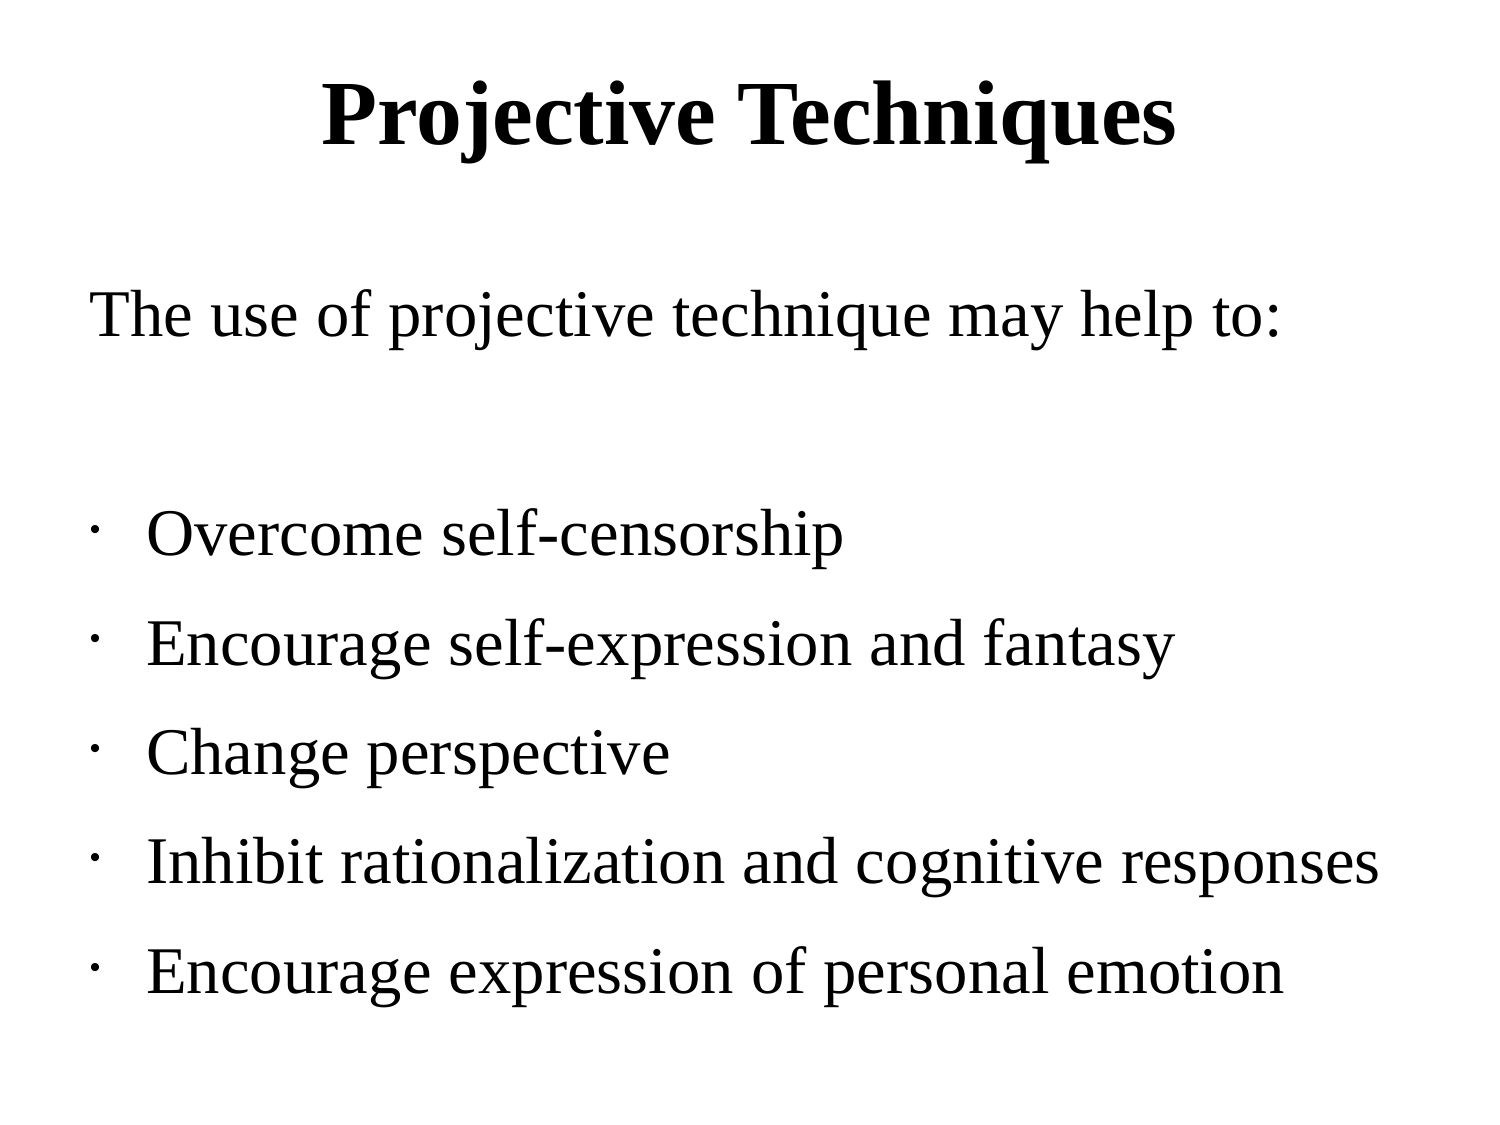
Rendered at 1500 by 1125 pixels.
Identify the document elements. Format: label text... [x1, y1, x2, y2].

list The use of projective technique may help to: Overcome self-censorship Encourage self-expression and fantasy Change perspective Inhibit rationalization and cognitive responses Encourage expression of personal emotion [75, 262, 1425, 1005]
title Projective Techniques [75, 45, 1425, 233]
